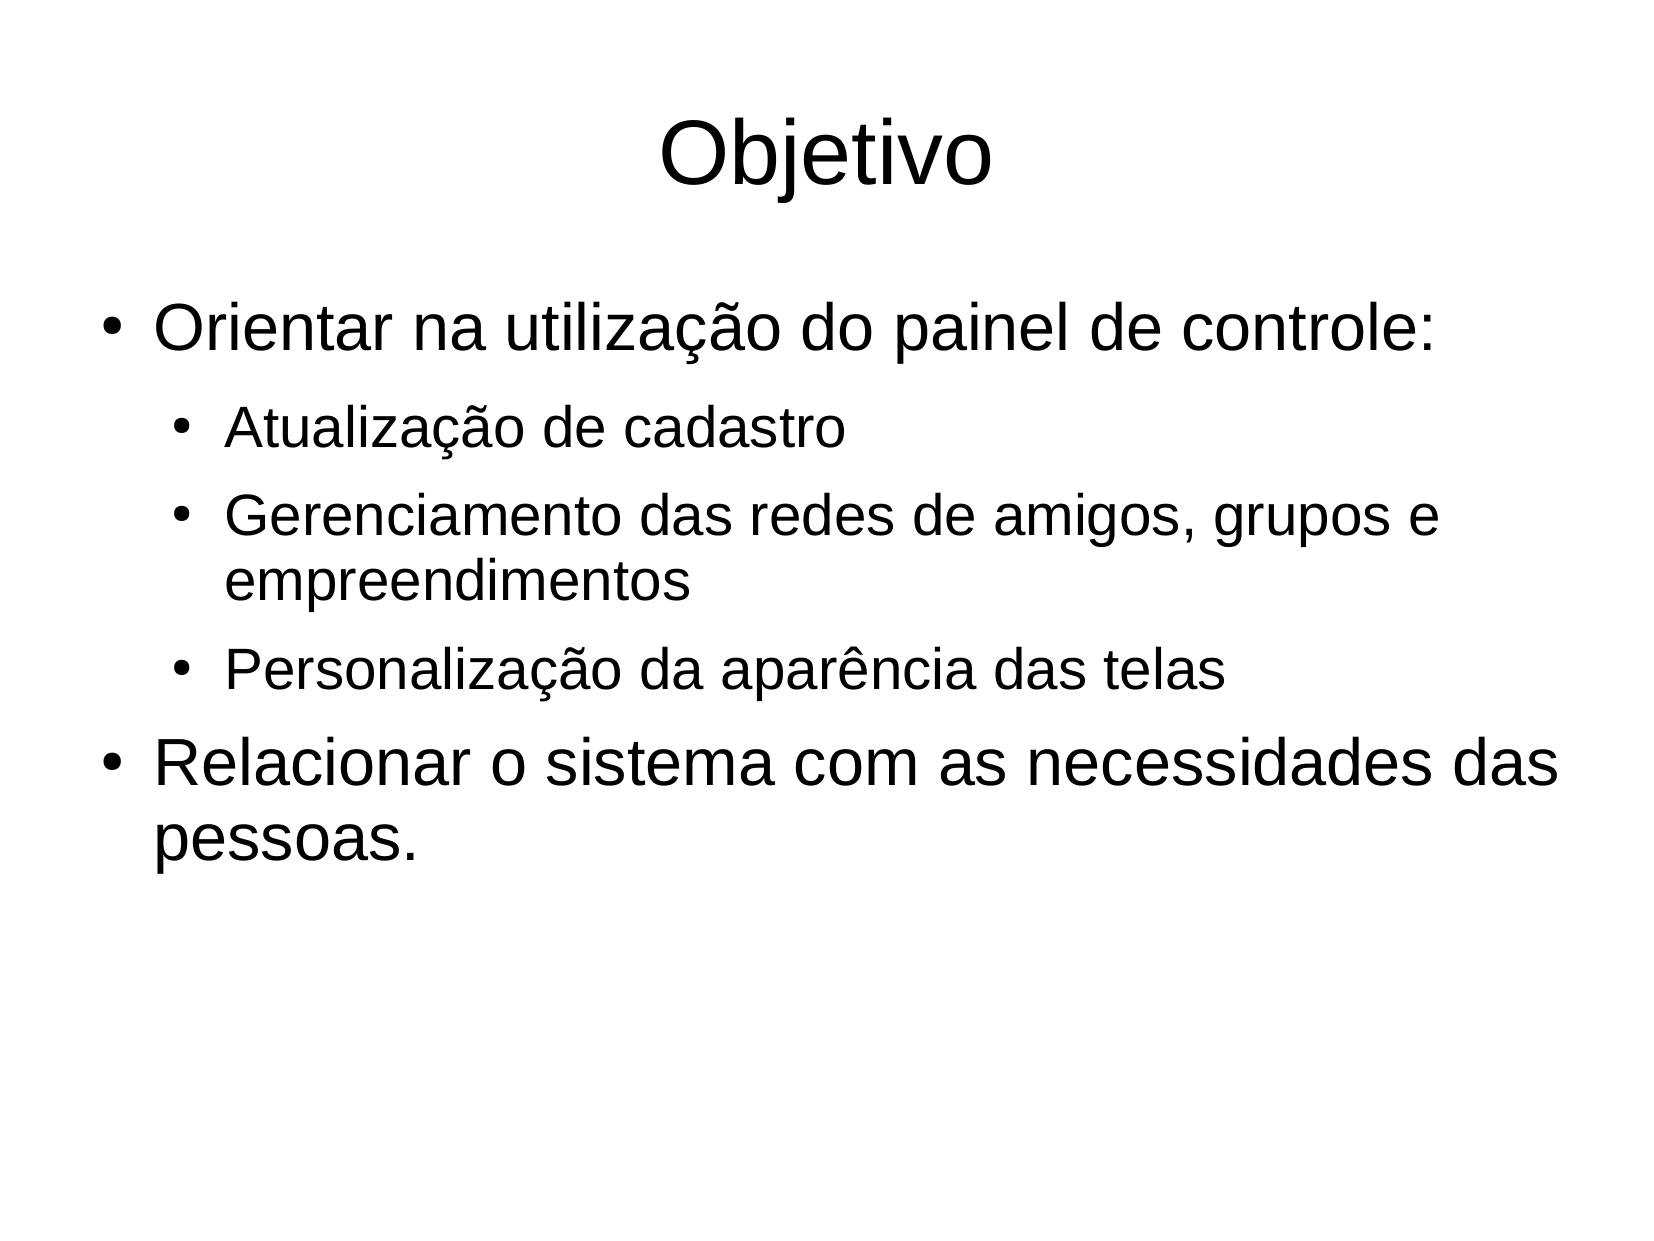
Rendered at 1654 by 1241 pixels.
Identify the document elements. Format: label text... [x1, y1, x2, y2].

title Objetivo [82, 49, 1571, 257]
list Orientar na utilização do painel de controle: Atualização de cadastro Gerenciamento das redes de amigos, grupos e empreendimentos Personalização da aparência das telas Relacionar o sistema com as necessidades das pessoas. [82, 290, 1571, 1094]
